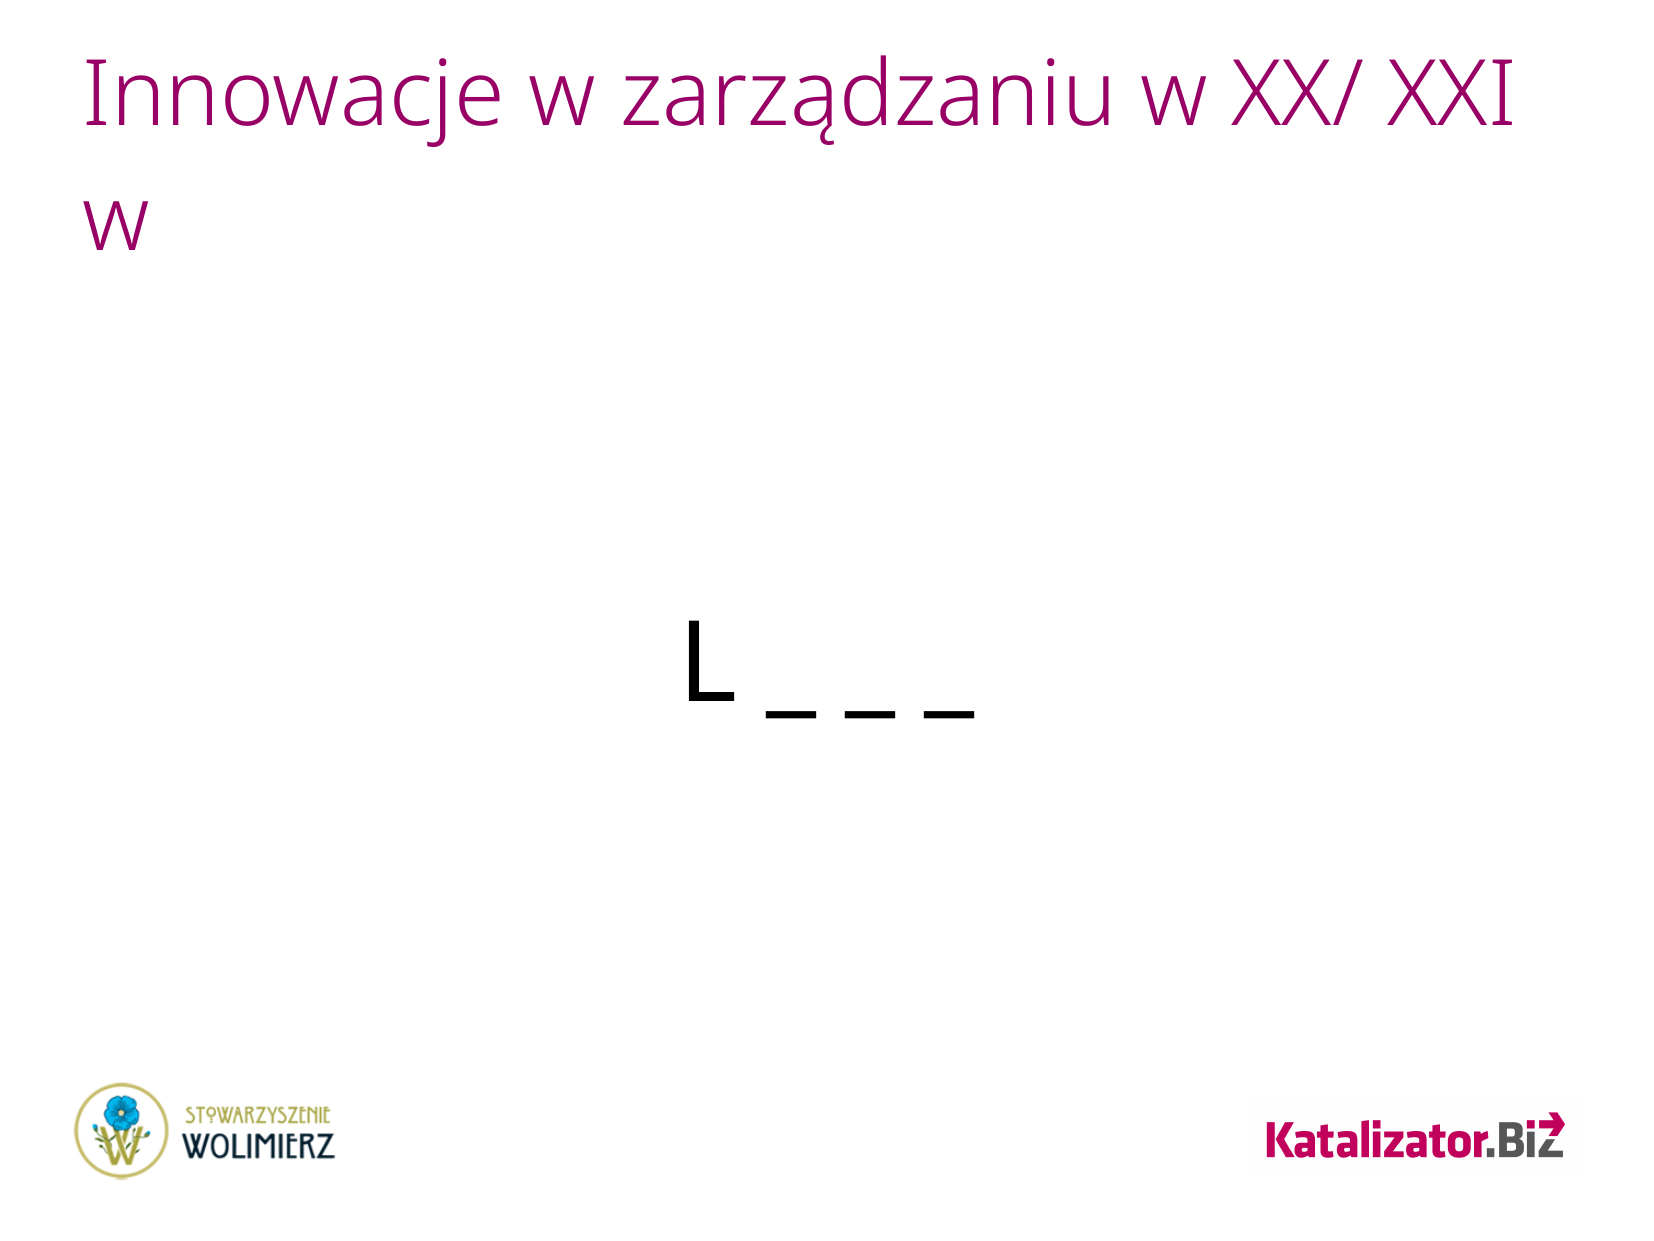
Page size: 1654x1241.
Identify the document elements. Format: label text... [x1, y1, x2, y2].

picture [1251, 1098, 1585, 1178]
title Innowacje w zarządzaniu w XX/ XXI w [82, 49, 1571, 257]
text_box L _ _ _ [82, 578, 1571, 738]
picture [68, 1066, 343, 1198]
